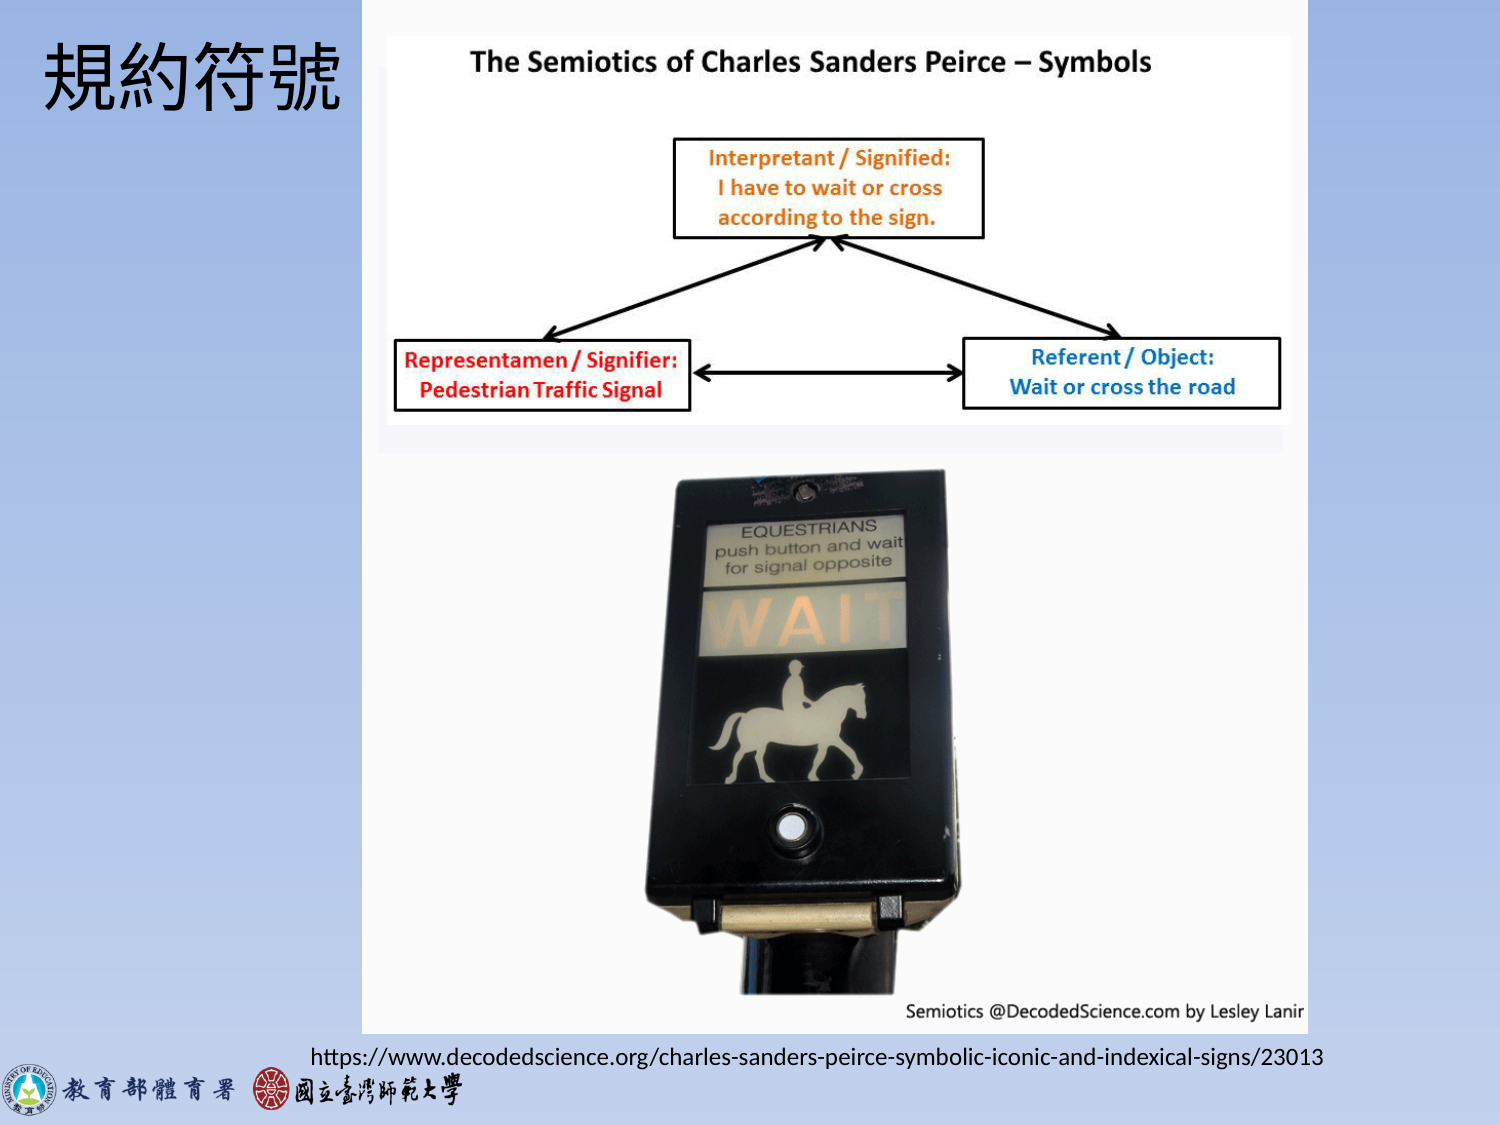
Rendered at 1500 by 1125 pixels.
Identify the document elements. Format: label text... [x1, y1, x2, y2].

picture [362, 0, 1308, 1033]
title 規約符號 [0, 22, 472, 119]
text_box https://www.decodedscience.org/charles-sanders-peirce-symbolic-iconic-and-indexical-signs/23013 [295, 1033, 1417, 1078]
